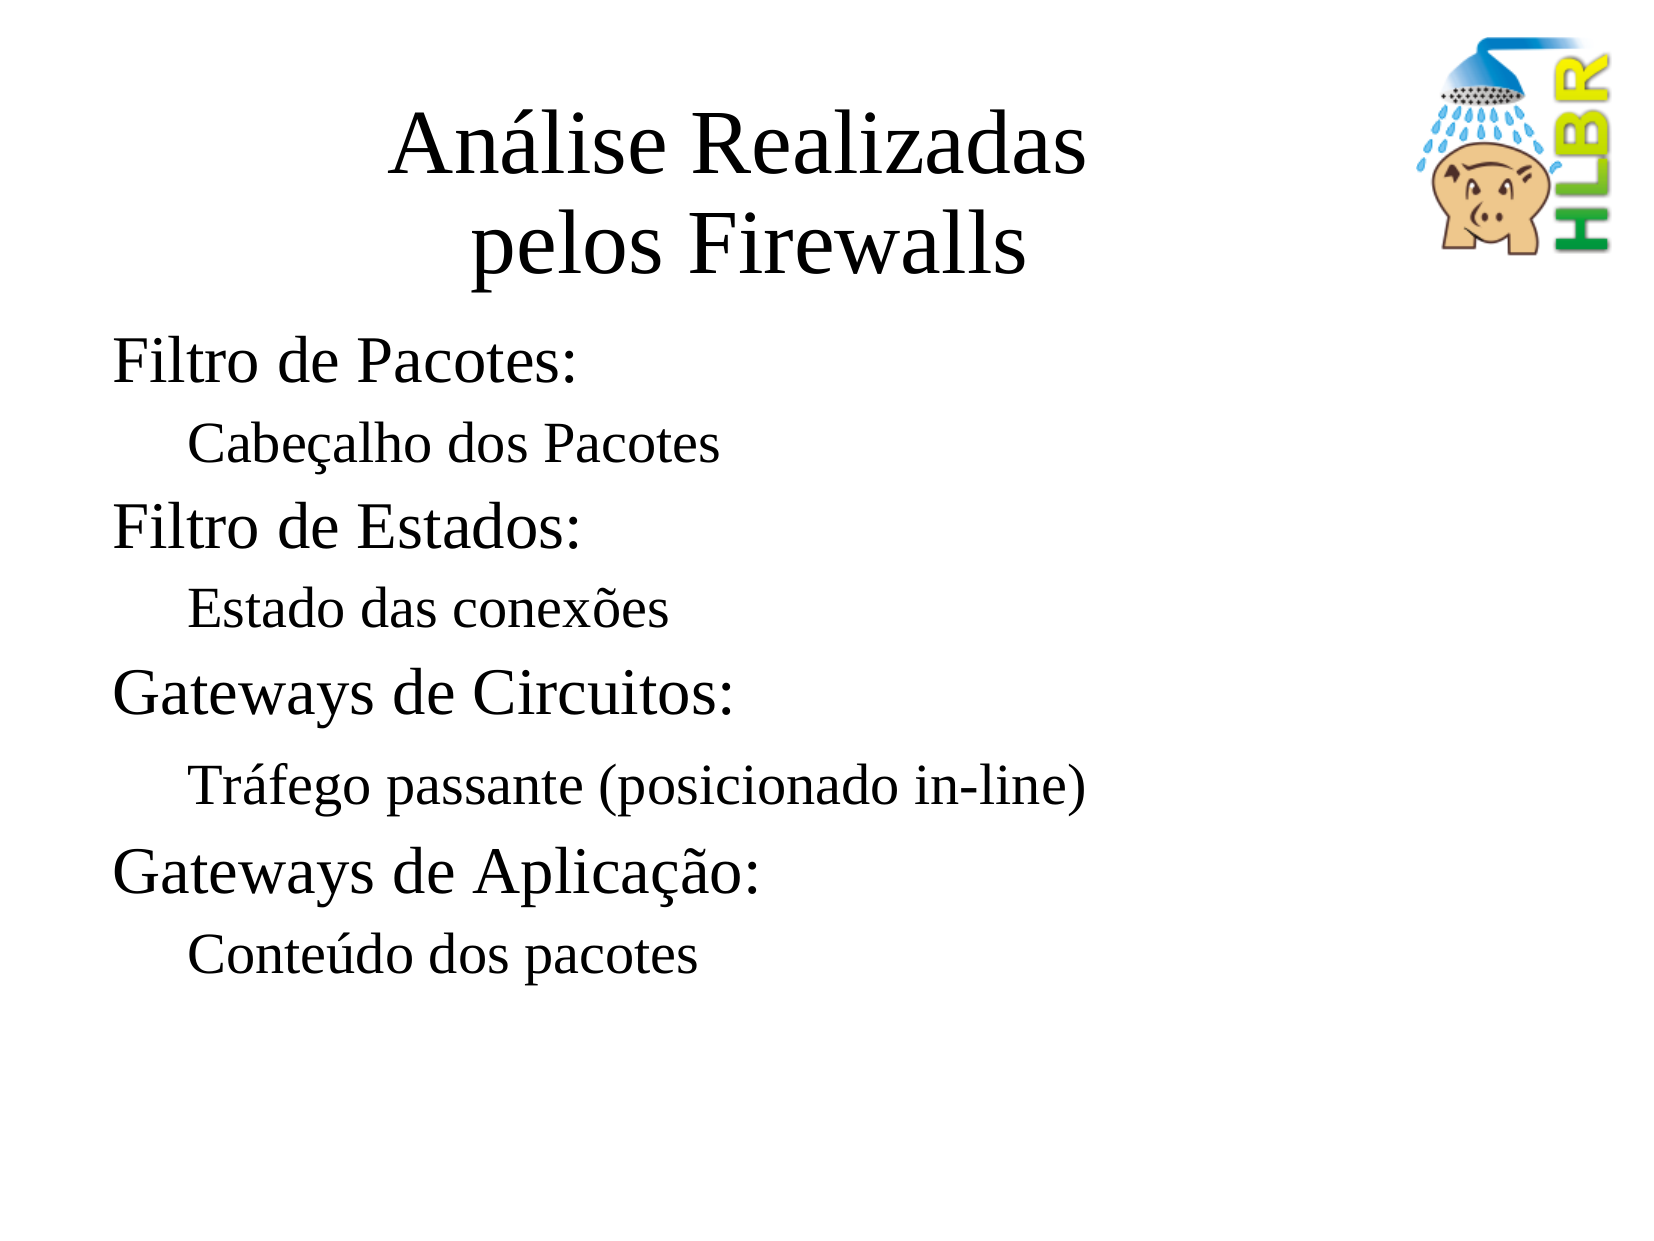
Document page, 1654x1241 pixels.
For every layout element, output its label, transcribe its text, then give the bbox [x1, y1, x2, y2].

title Análise Realizadas pelos Firewalls [112, 76, 1388, 312]
list Filtro de Pacotes: Cabeçalho dos Pacotes Filtro de Estados: Estado das conexões Gateways de Circuitos: Tráfego passante (posicionado in-line)‏ Gateways de Aplicação: Conteúdo dos pacotes [112, 324, 1388, 1020]
picture [1416, 37, 1612, 260]
